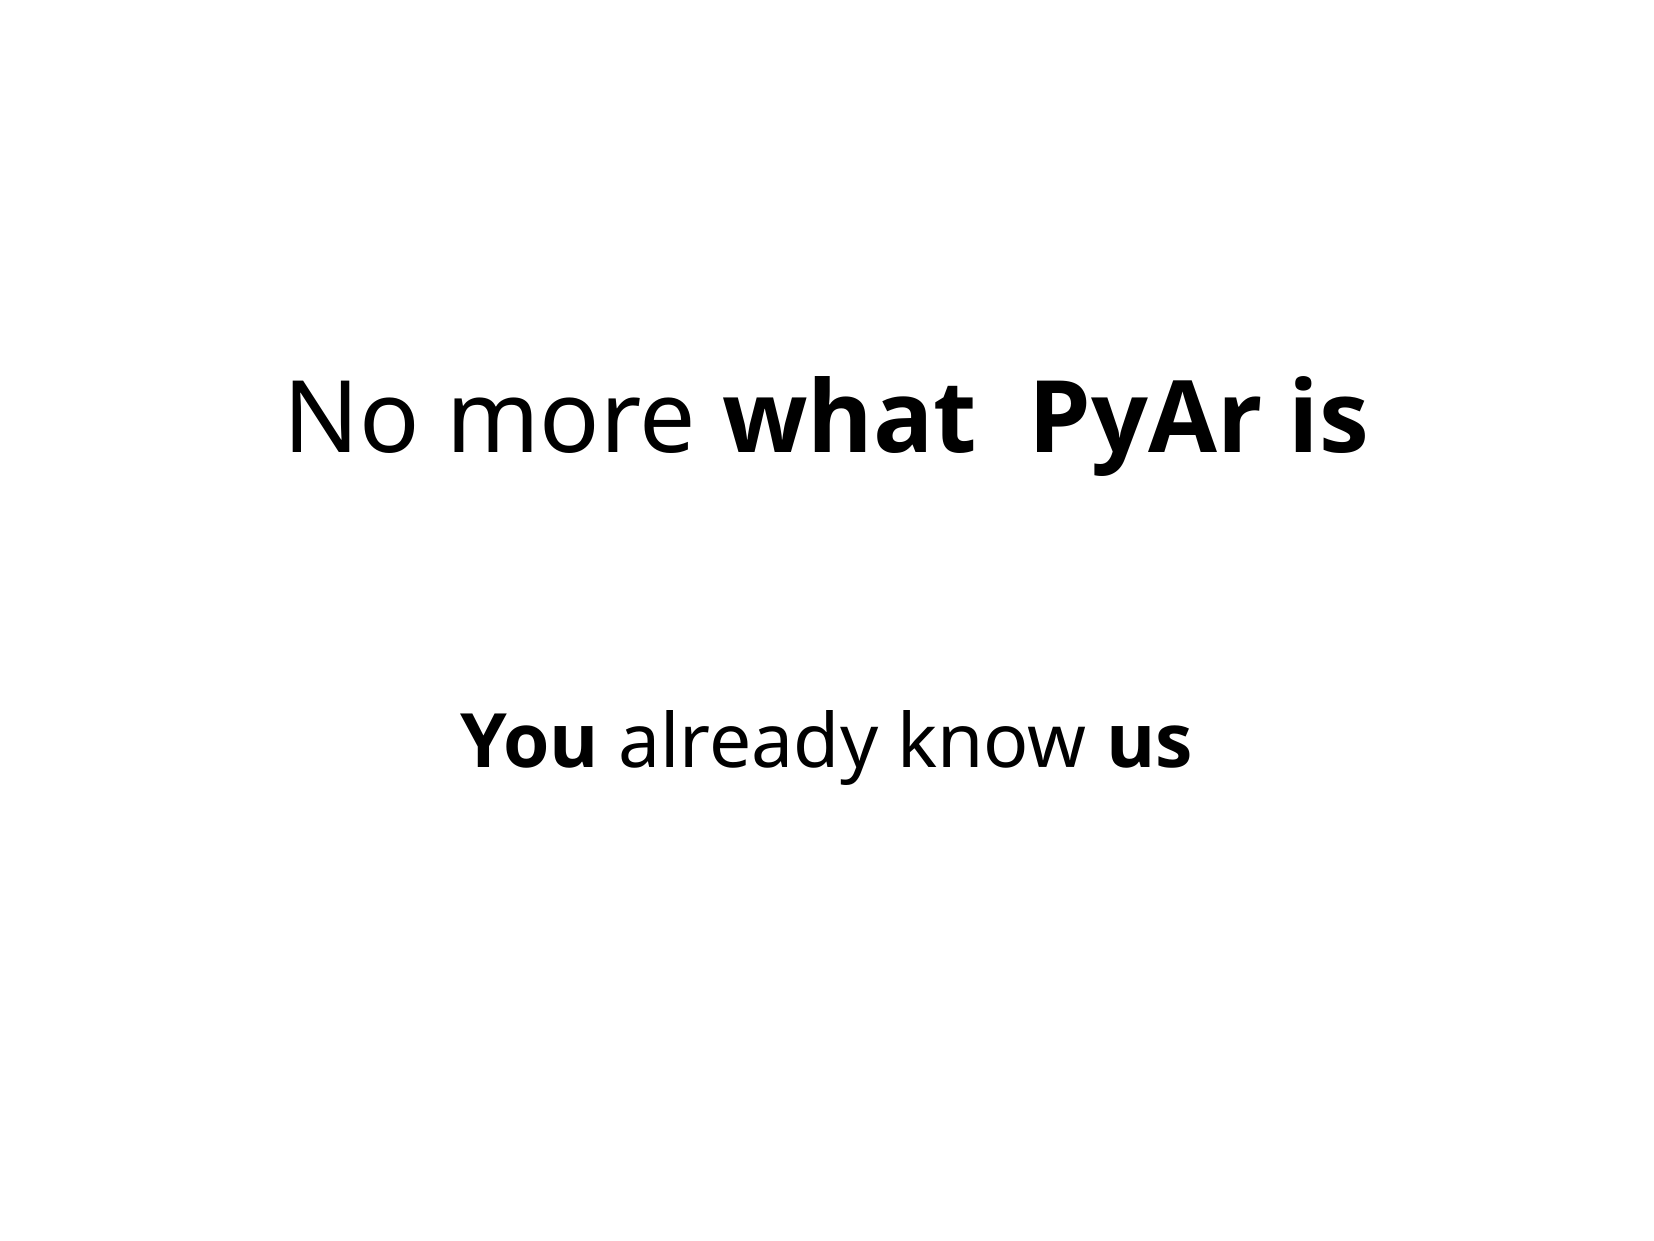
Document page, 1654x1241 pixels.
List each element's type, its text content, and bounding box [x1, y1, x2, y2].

title No more what PyAr is [0, 295, 1654, 532]
title You already know us [0, 620, 1654, 857]
